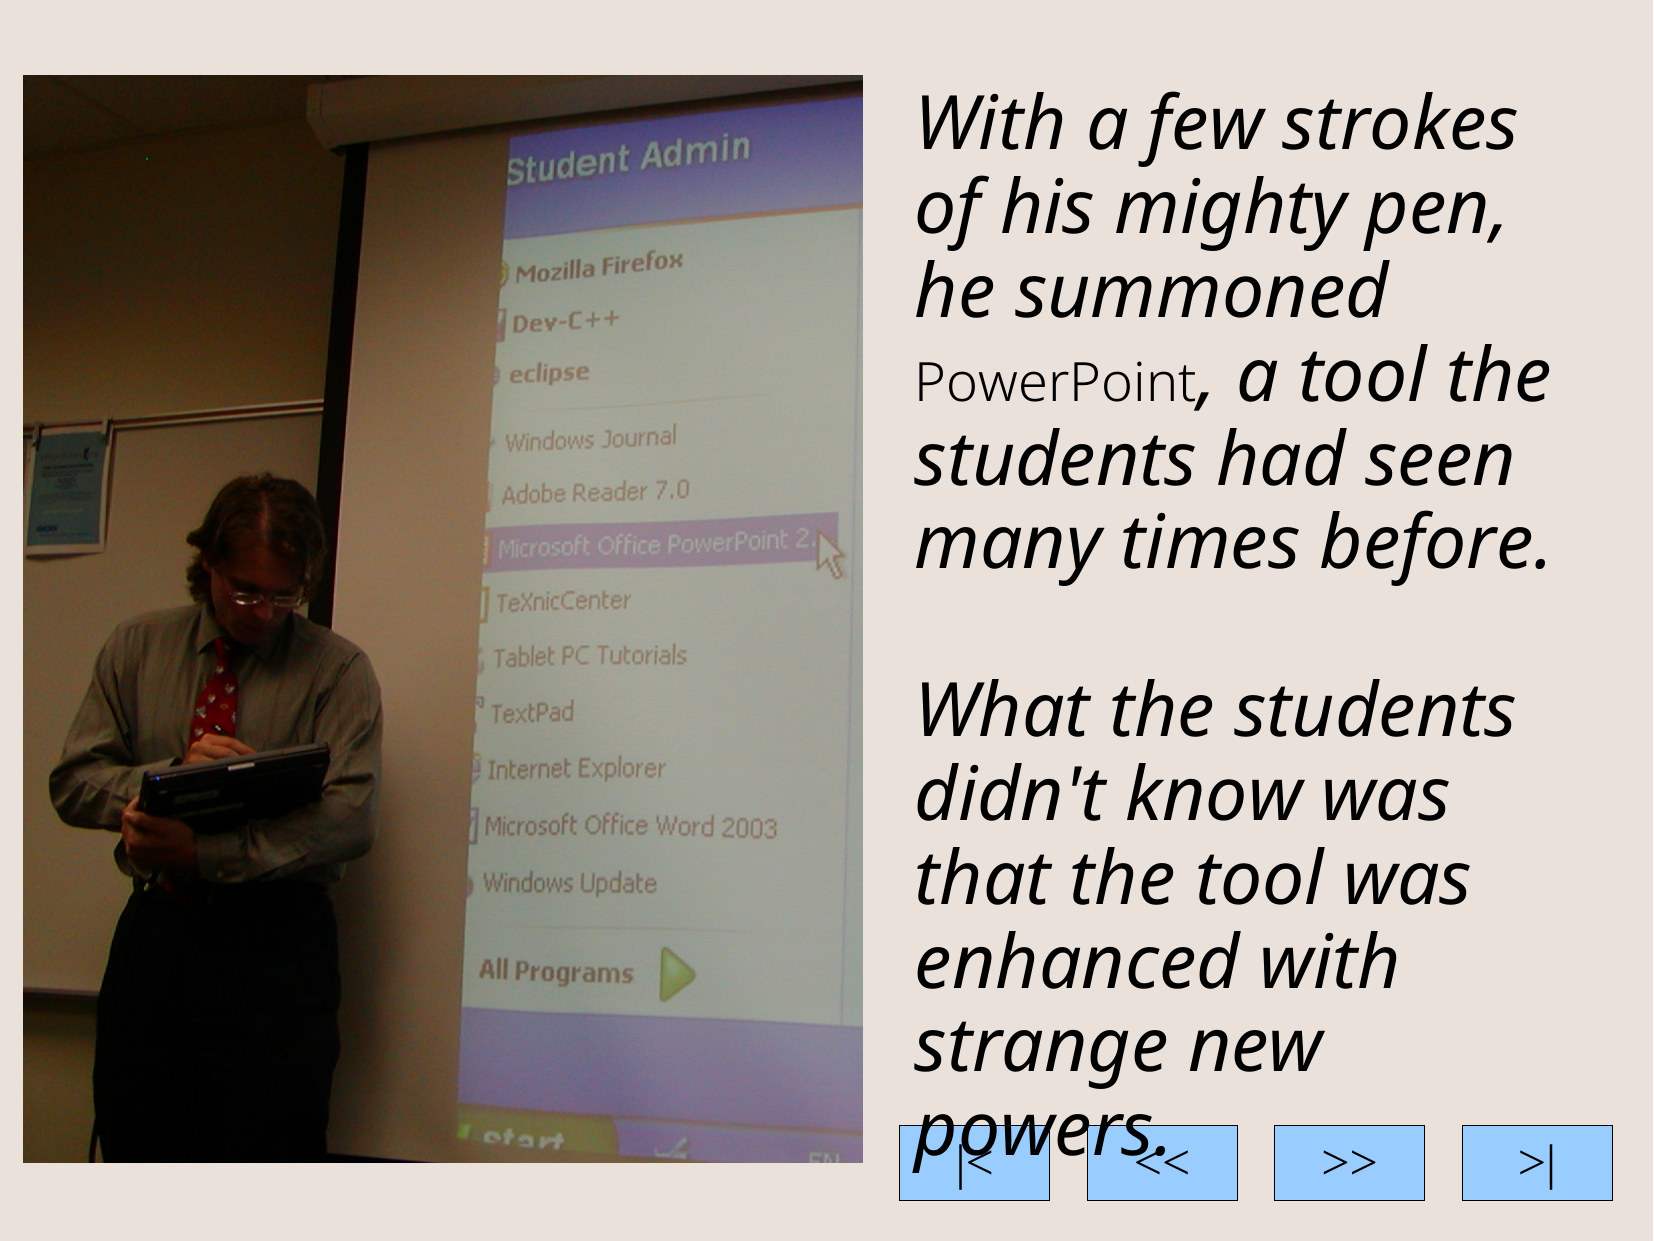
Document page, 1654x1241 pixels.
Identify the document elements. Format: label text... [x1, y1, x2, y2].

text_box With a few strokes of his mighty pen, he summoned PowerPoint, a tool the students had seen many times before. What the students didn't know was that the tool was enhanced with strange new powers. [900, 75, 1613, 1039]
picture [23, 75, 863, 1163]
